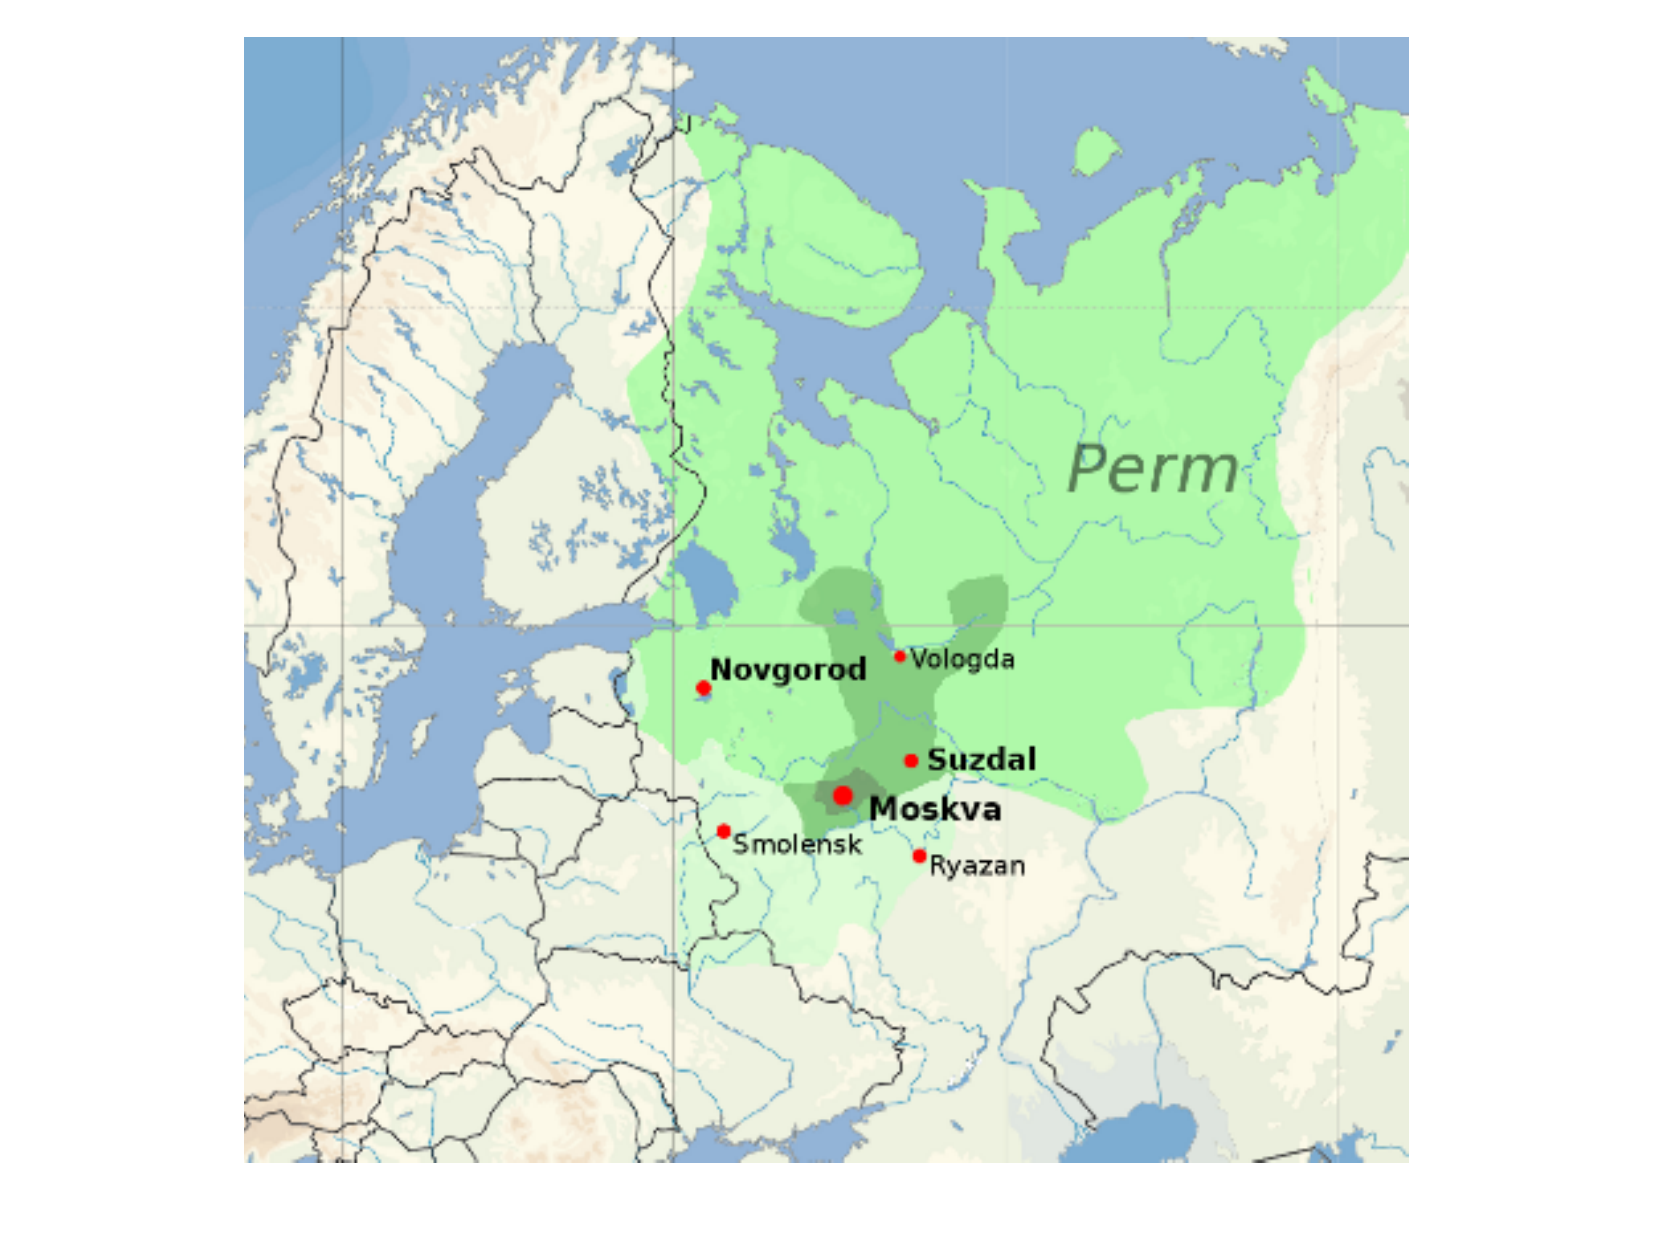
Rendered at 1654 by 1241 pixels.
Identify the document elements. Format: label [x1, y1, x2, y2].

picture [244, 37, 1409, 1163]
